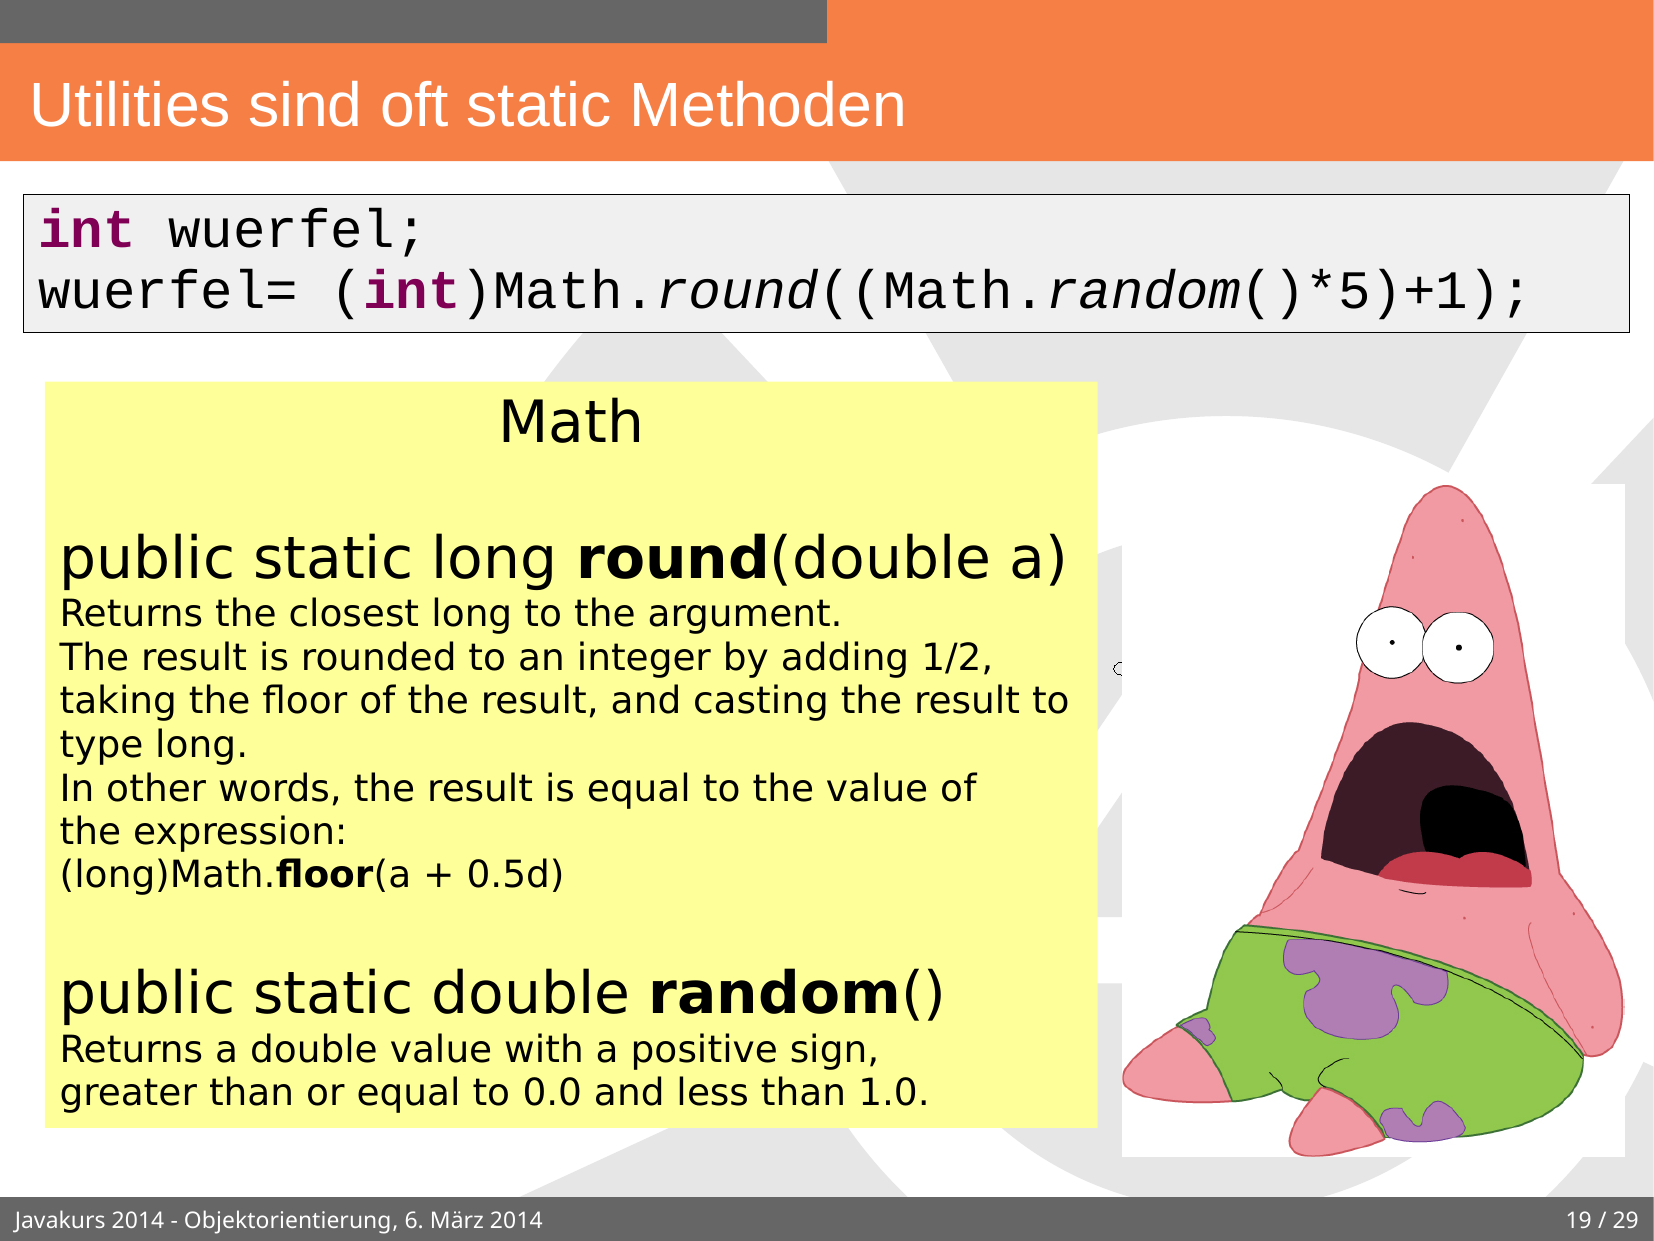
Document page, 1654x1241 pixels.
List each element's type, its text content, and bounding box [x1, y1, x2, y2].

text_box int wuerfel; wuerfel= (int)Math.round((Math.random()*5)+1); [23, 194, 1630, 333]
picture [1122, 484, 1625, 1157]
text_box Math public static long round(double a) Returns the closest long to the argument. The result is rounded to an integer by adding 1/2, taking the floor of the result, and casting the result to type long. In other words, the result is equal to the value of the expression: (long)Math.floor(a + 0.5d) public static double random() Returns a double value with a positive sign, greater than or equal to 0.0 and less than 1.0. [44, 381, 1098, 1128]
title Utilities sind oft static Methoden [29, 67, 1595, 143]
